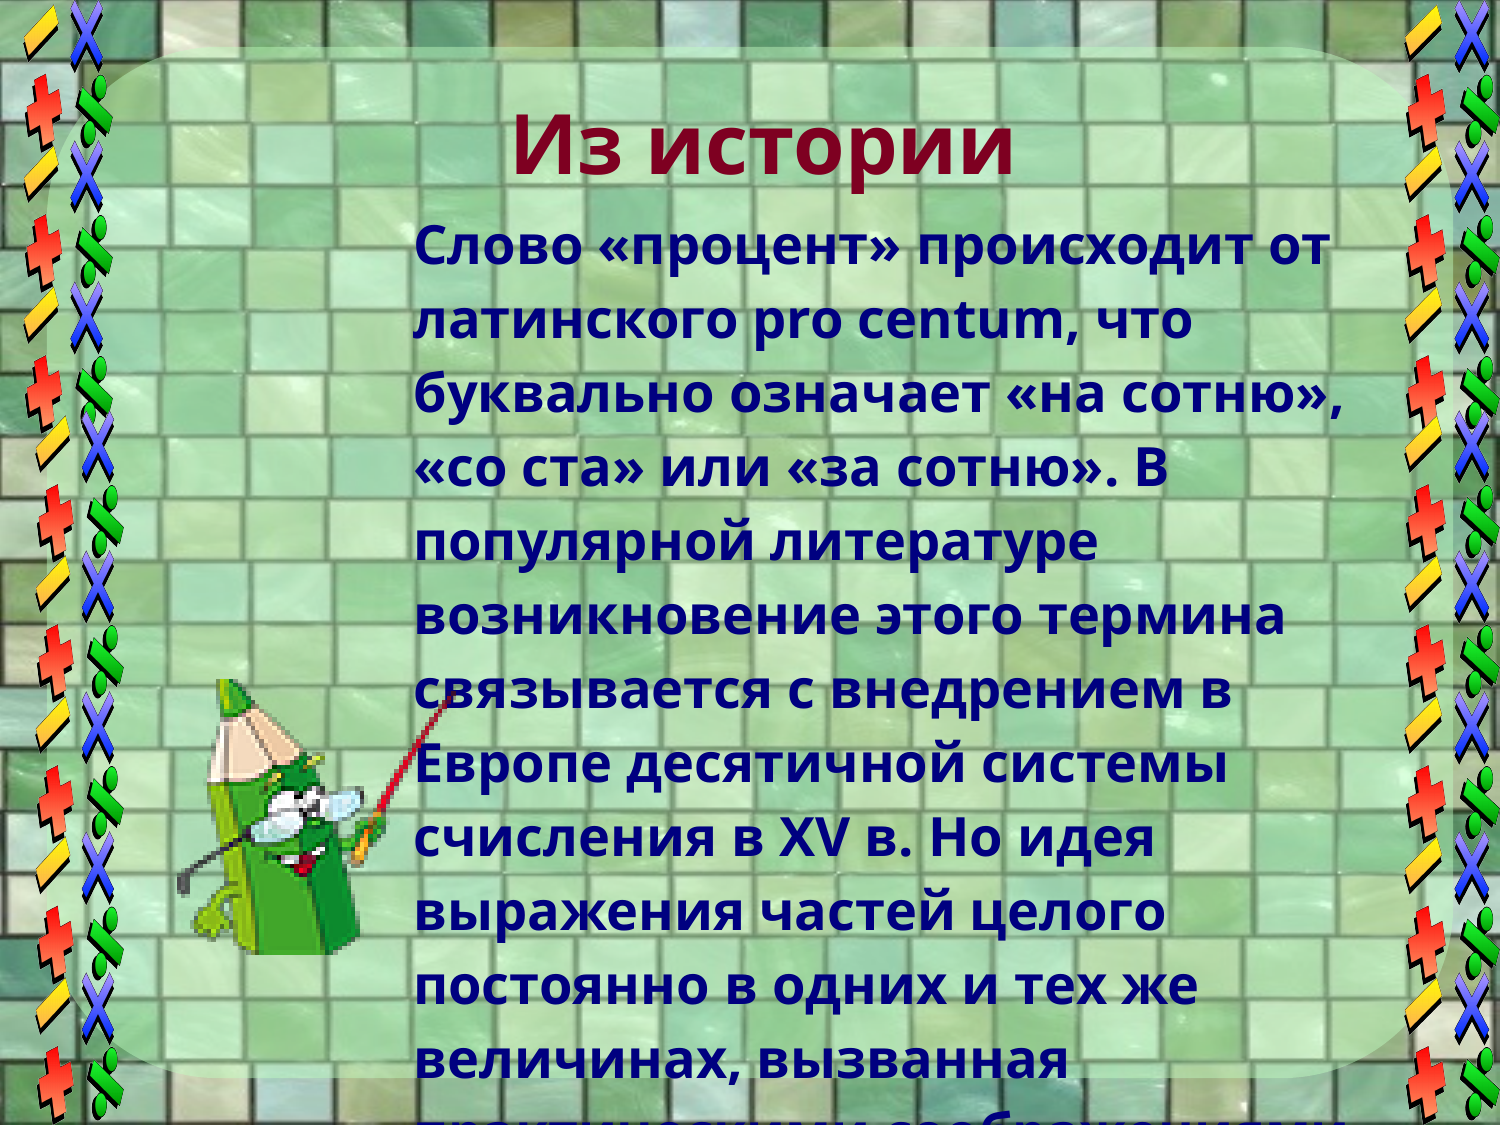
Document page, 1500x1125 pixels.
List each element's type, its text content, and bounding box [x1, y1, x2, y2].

list Слово «процент» происходит от латинского pro centum, что буквально означает «на сотню», «со ста» или «за сотню». В популярной литературе возникновение этого термина связывается с внедрением в Европе десятичной системы счисления в XV в. Но идея выражения частей целого постоянно в одних и тех же величинах, вызванная практическими соображениями, родилась еще в древности у вавилонян. [413, 206, 1388, 950]
picture [0, 0, 1500, 1125]
title Из истории [88, 48, 1439, 237]
